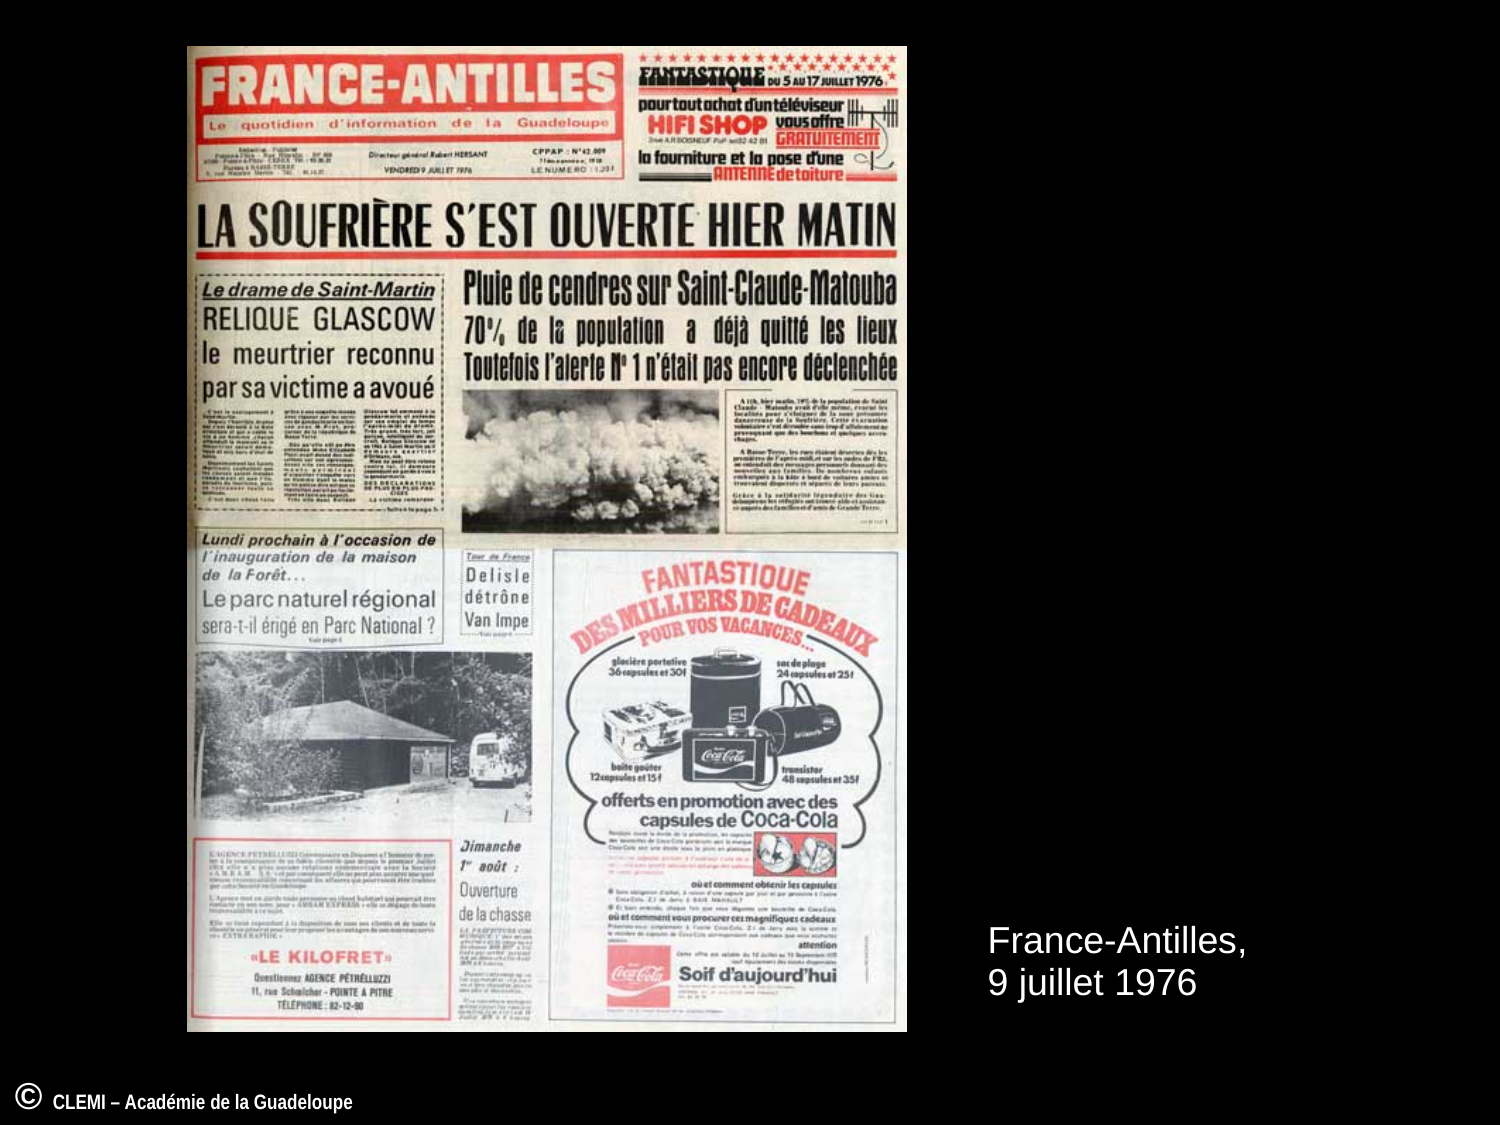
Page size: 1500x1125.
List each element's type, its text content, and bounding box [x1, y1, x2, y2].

text_box © CLEMI – Académie de la Guadeloupe [0, 1067, 575, 1125]
picture [187, 46, 907, 1032]
title France-Antilles, 9 juillet 1976 [972, 911, 1454, 1011]
